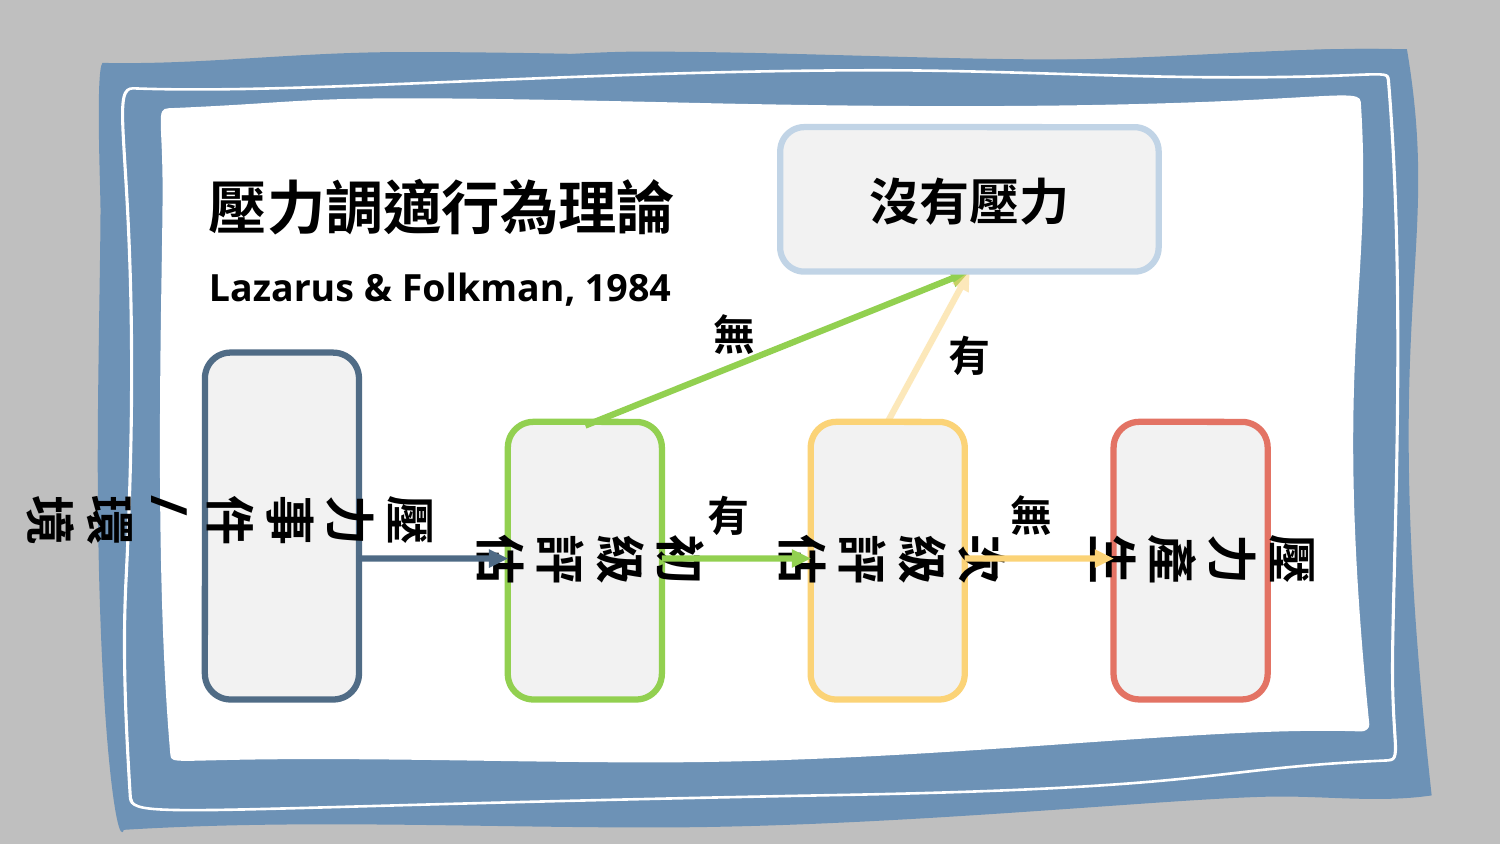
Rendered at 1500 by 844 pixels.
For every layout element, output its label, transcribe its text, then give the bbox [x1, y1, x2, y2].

text_box 壓力產生 [1146, 420, 1238, 699]
text_box 沒有壓力 [809, 163, 1130, 238]
text_box 無 [743, 349, 786, 367]
text_box 有 [692, 482, 781, 548]
text_box 有 [933, 322, 1022, 389]
text_box 無 [698, 301, 787, 367]
text_box 壓力事件/環境 [235, 359, 327, 693]
text_box [97, 48, 1432, 833]
text_box 無 [995, 482, 1084, 548]
text_box 壓力調適行為理論 Lazarus & Folkman, 1984 [194, 128, 693, 316]
text_box 初級評估 [539, 425, 631, 693]
text_box 次級評估 [841, 425, 933, 693]
